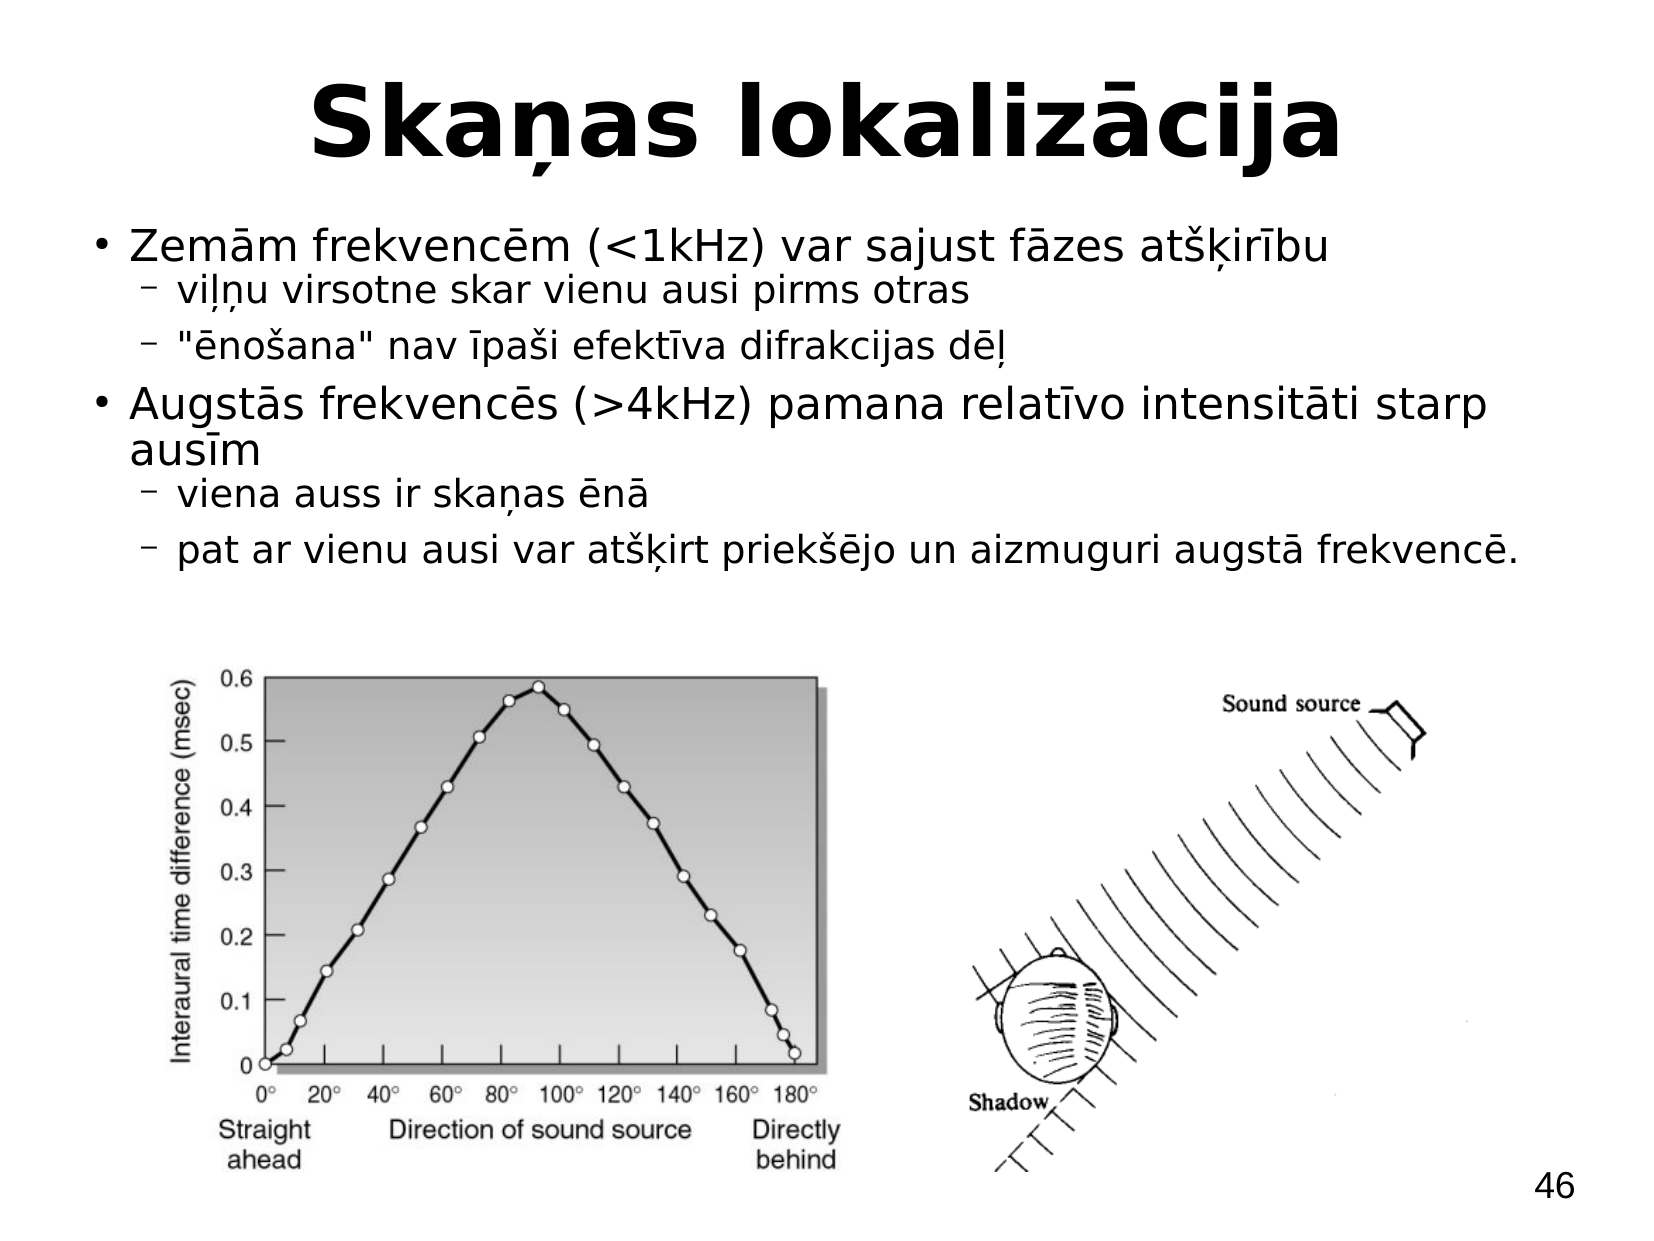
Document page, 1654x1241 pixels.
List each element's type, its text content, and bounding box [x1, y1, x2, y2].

list Zemām frekvencēm (<1kHz) var sajust fāzes atšķirību viļņu virsotne skar vienu ausi pirms otras "ēnošana" nav īpaši efektīva difrakcijas dēļ Augstās frekvencēs (>4kHz) pamana relatīvo intensitāti starp ausīm viena auss ir skaņas ēnā pat ar vienu ausi var atšķirt priekšējo un aizmuguri augstā frekvencē. [82, 225, 1538, 615]
picture [936, 665, 1489, 1172]
picture [165, 665, 841, 1175]
title Skaņas lokalizācija [82, 49, 1571, 196]
